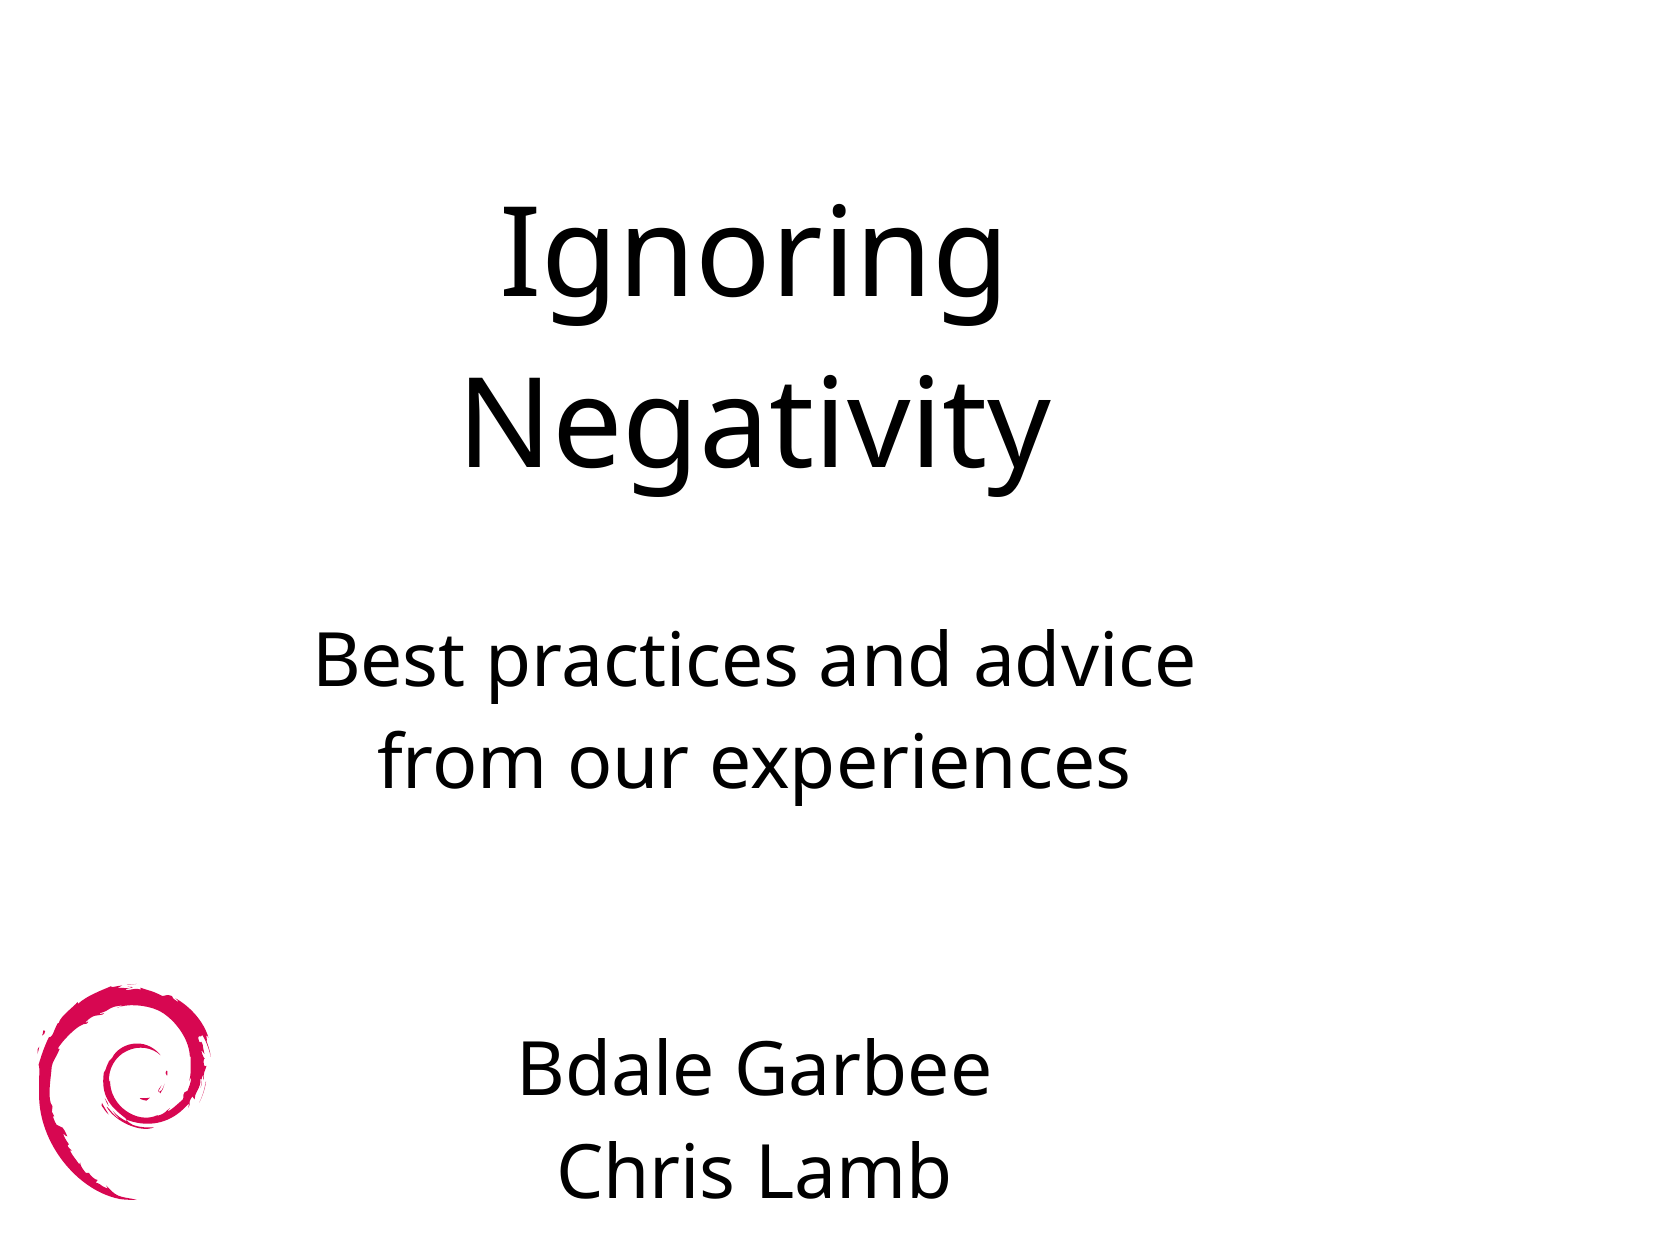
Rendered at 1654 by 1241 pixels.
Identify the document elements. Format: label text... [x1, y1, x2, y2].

text_box Ignoring Negativity Best practices and advice from our experiences Bdale Garbee Chris Lamb Steve McIntyre Enrico Zini [297, 155, 1352, 971]
